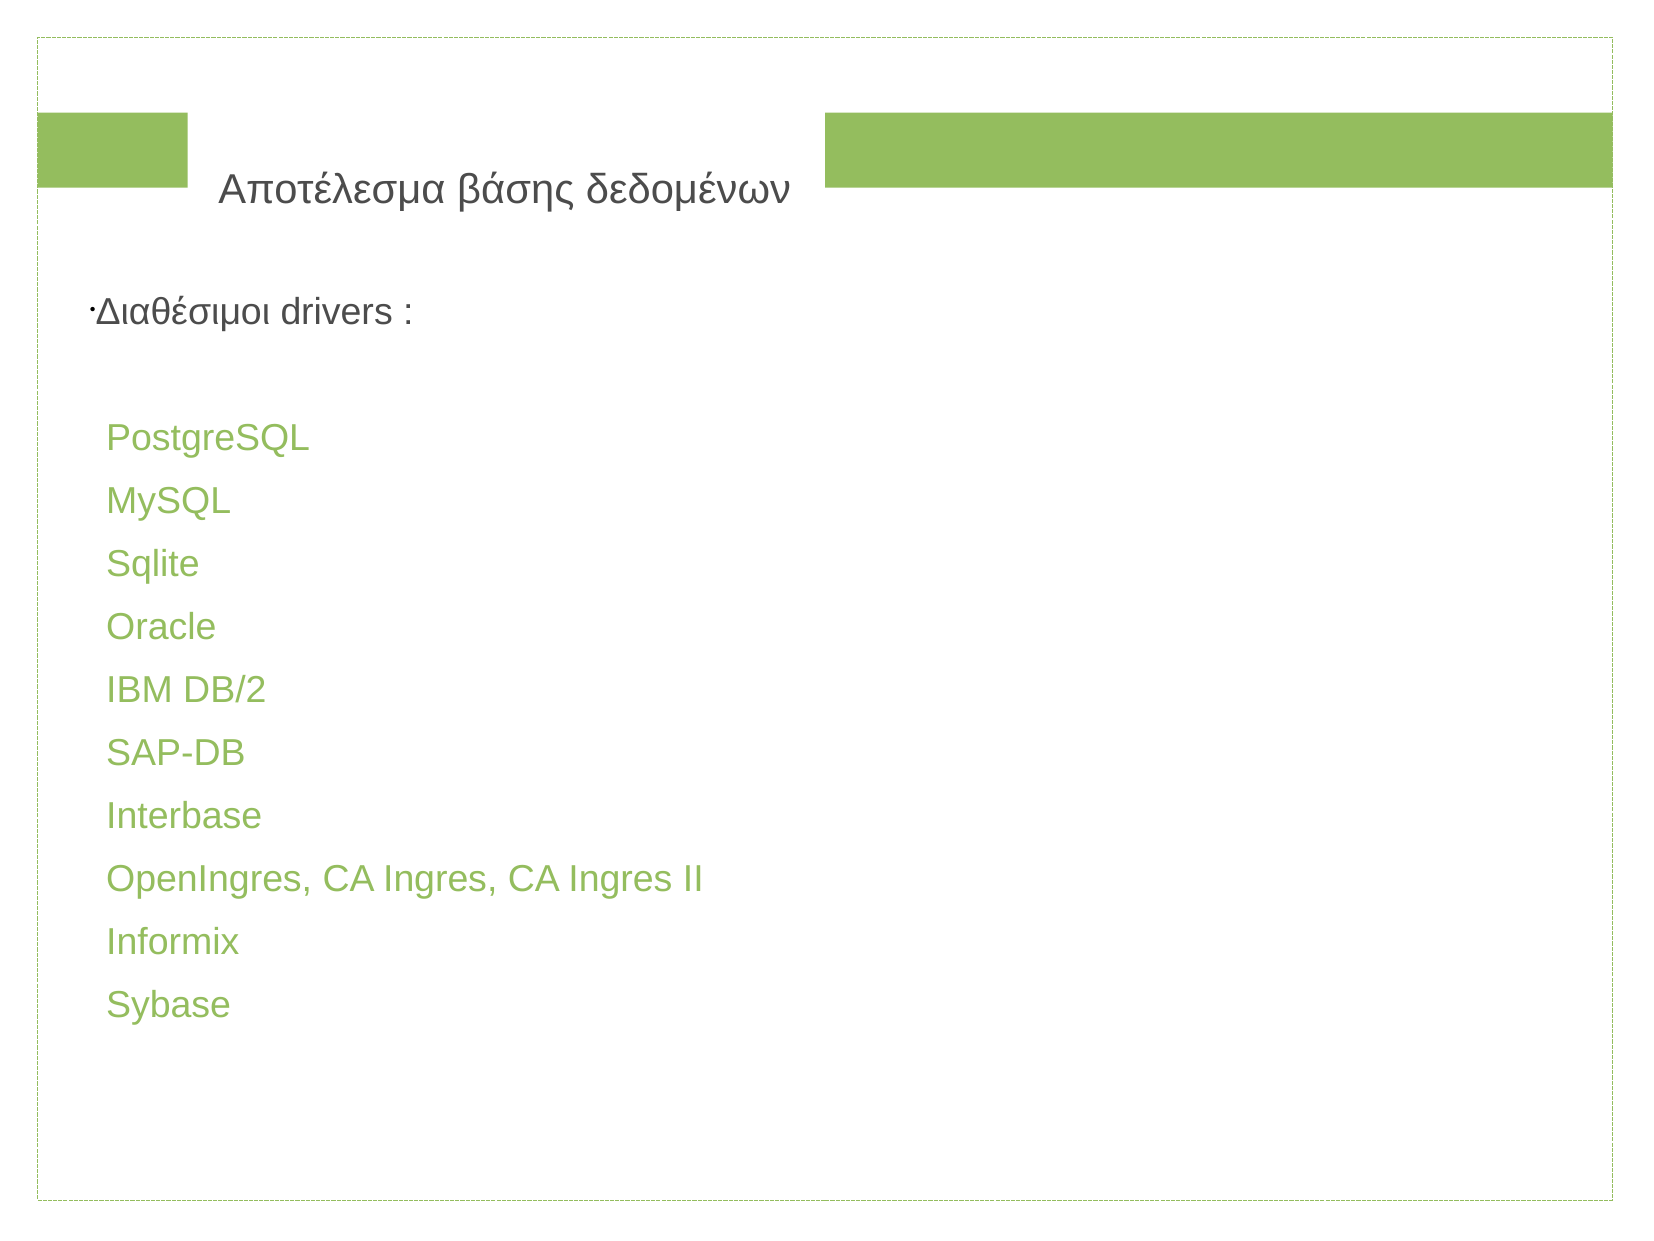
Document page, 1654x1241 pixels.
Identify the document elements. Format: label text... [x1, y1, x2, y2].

text_box [37, 112, 188, 188]
text_box Διαθέσιμοι drivers : PostgreSQL MySQL Sqlite Oracle IBM DB/2 SAP-DB Interbase OpenIngres, CA Ingres, CA Ingres II Informix Sybase [75, 262, 1576, 1163]
text_box [825, 112, 1613, 188]
text_box Αποτέλεσμα βάσης δεδομένων [203, 134, 806, 197]
